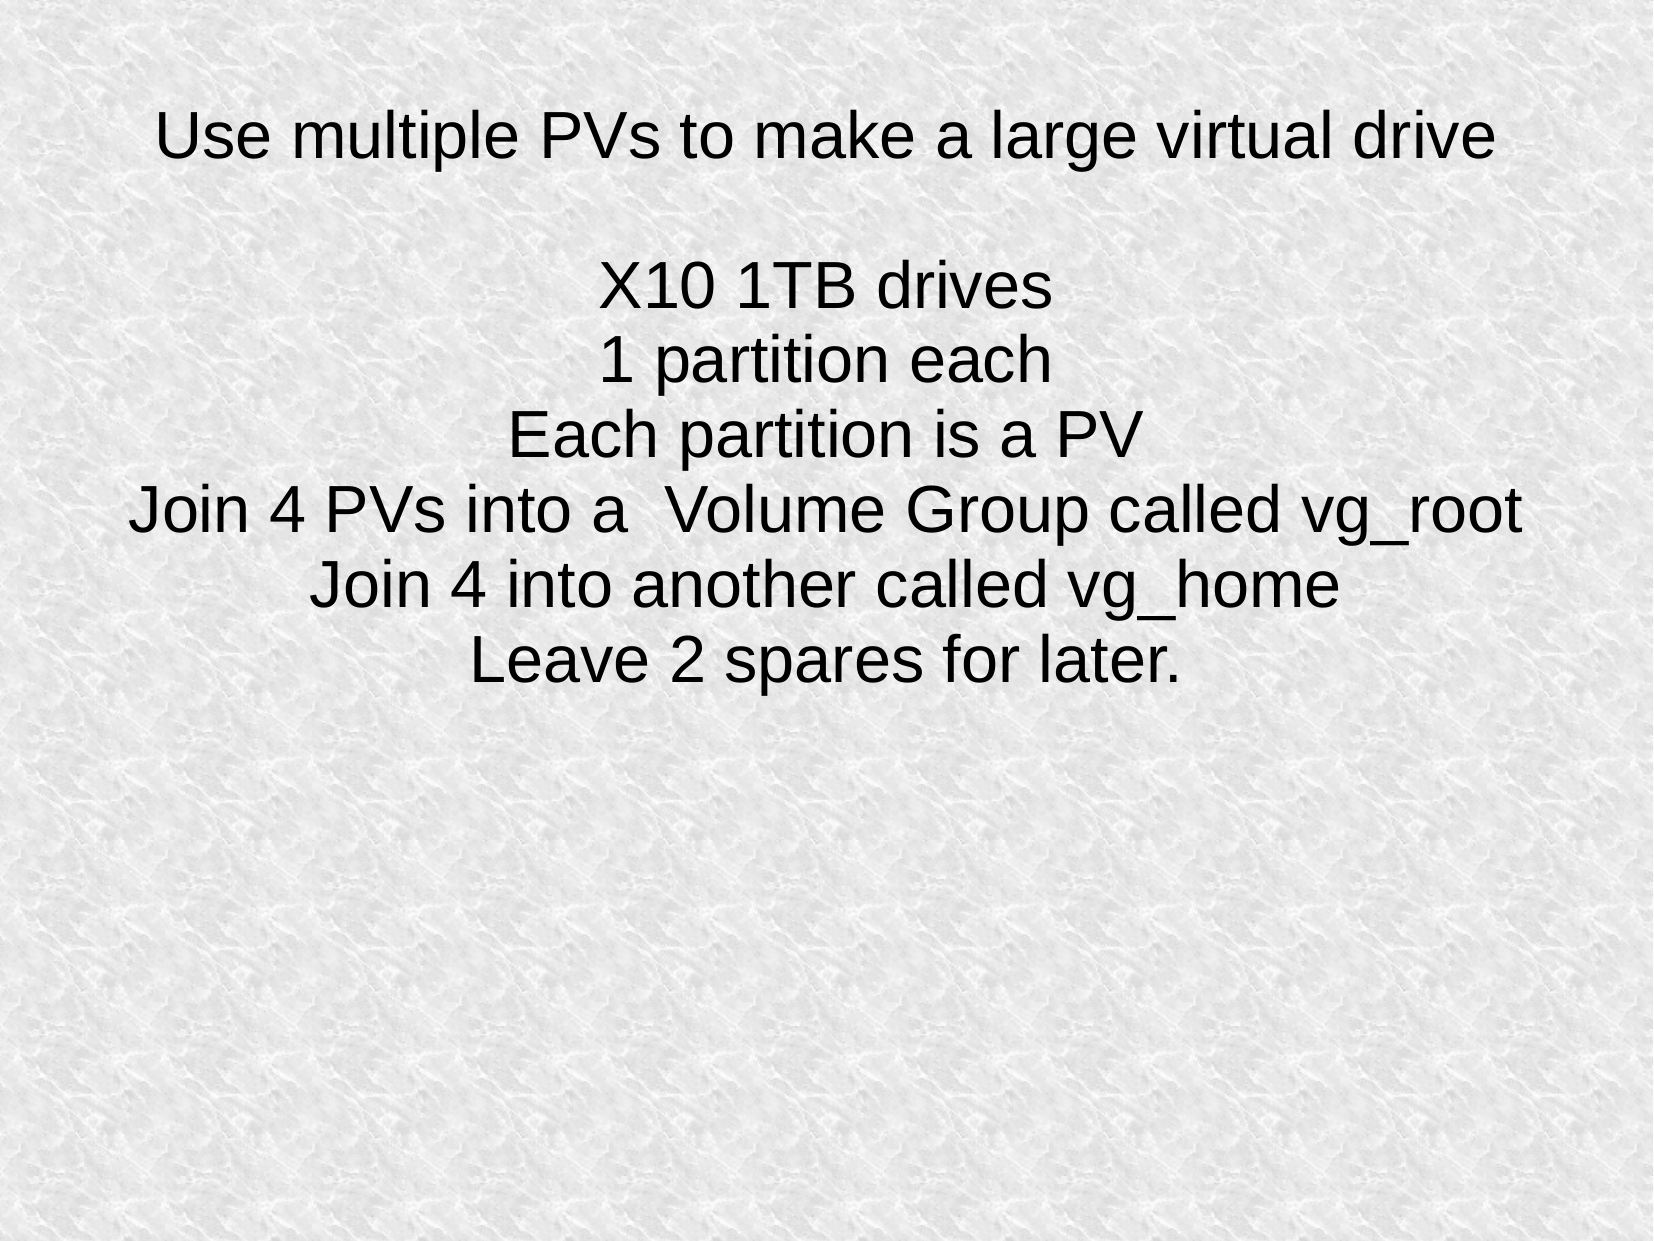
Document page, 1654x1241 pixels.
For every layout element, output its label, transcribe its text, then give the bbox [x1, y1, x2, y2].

picture [0, 0, 1654, 1241]
subtitle Use multiple PVs to make a large virtual drive X10 1TB drives 1 partition each Each partition is a PV Join 4 PVs into a Volume Group called vg_root Join 4 into another called vg_home Leave 2 spares for later. [82, 37, 1571, 758]
